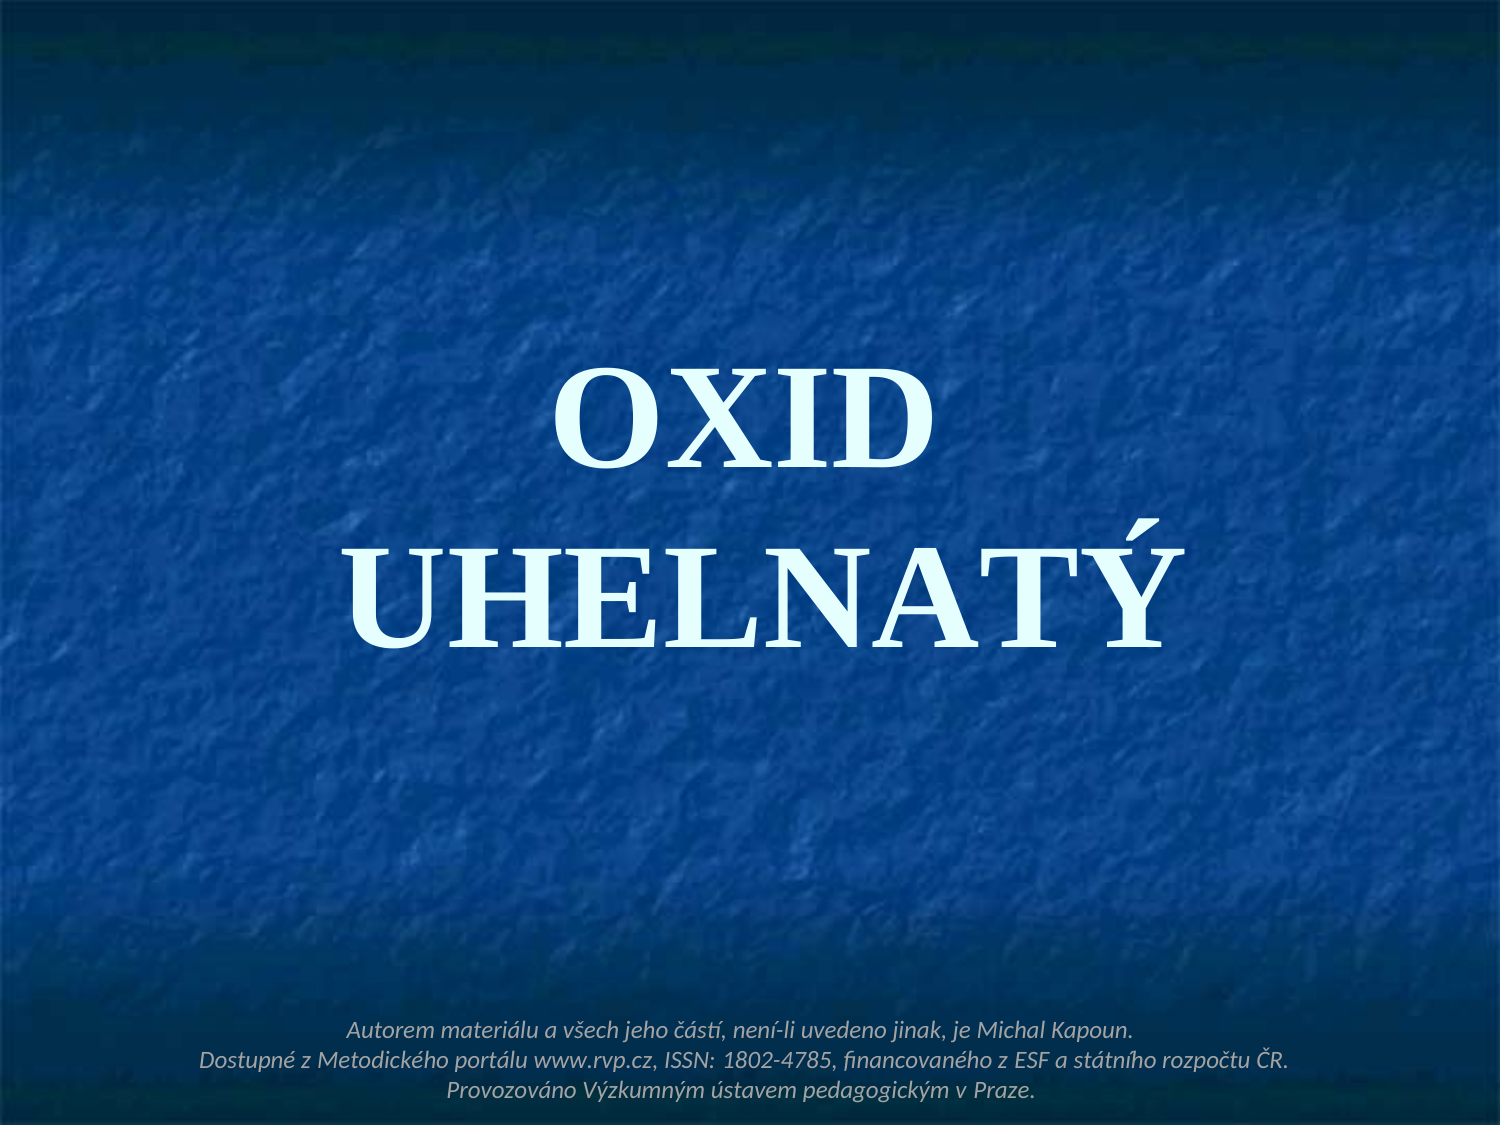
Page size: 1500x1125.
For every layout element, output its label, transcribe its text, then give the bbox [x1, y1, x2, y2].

picture [0, 0, 1500, 1125]
title OXID UHELNATÝ [88, 310, 1439, 686]
text_box Autorem materiálu a všech jeho částí, není-li uvedeno jinak, je Michal Kapoun. Dostupné z Metodického portálu www.rvp.cz, ISSN: 1802-4785, financovaného z ESF a státního rozpočtu ČR. Provozováno Výzkumným ústavem pedagogickým v Praze. [147, 1011, 1341, 1106]
